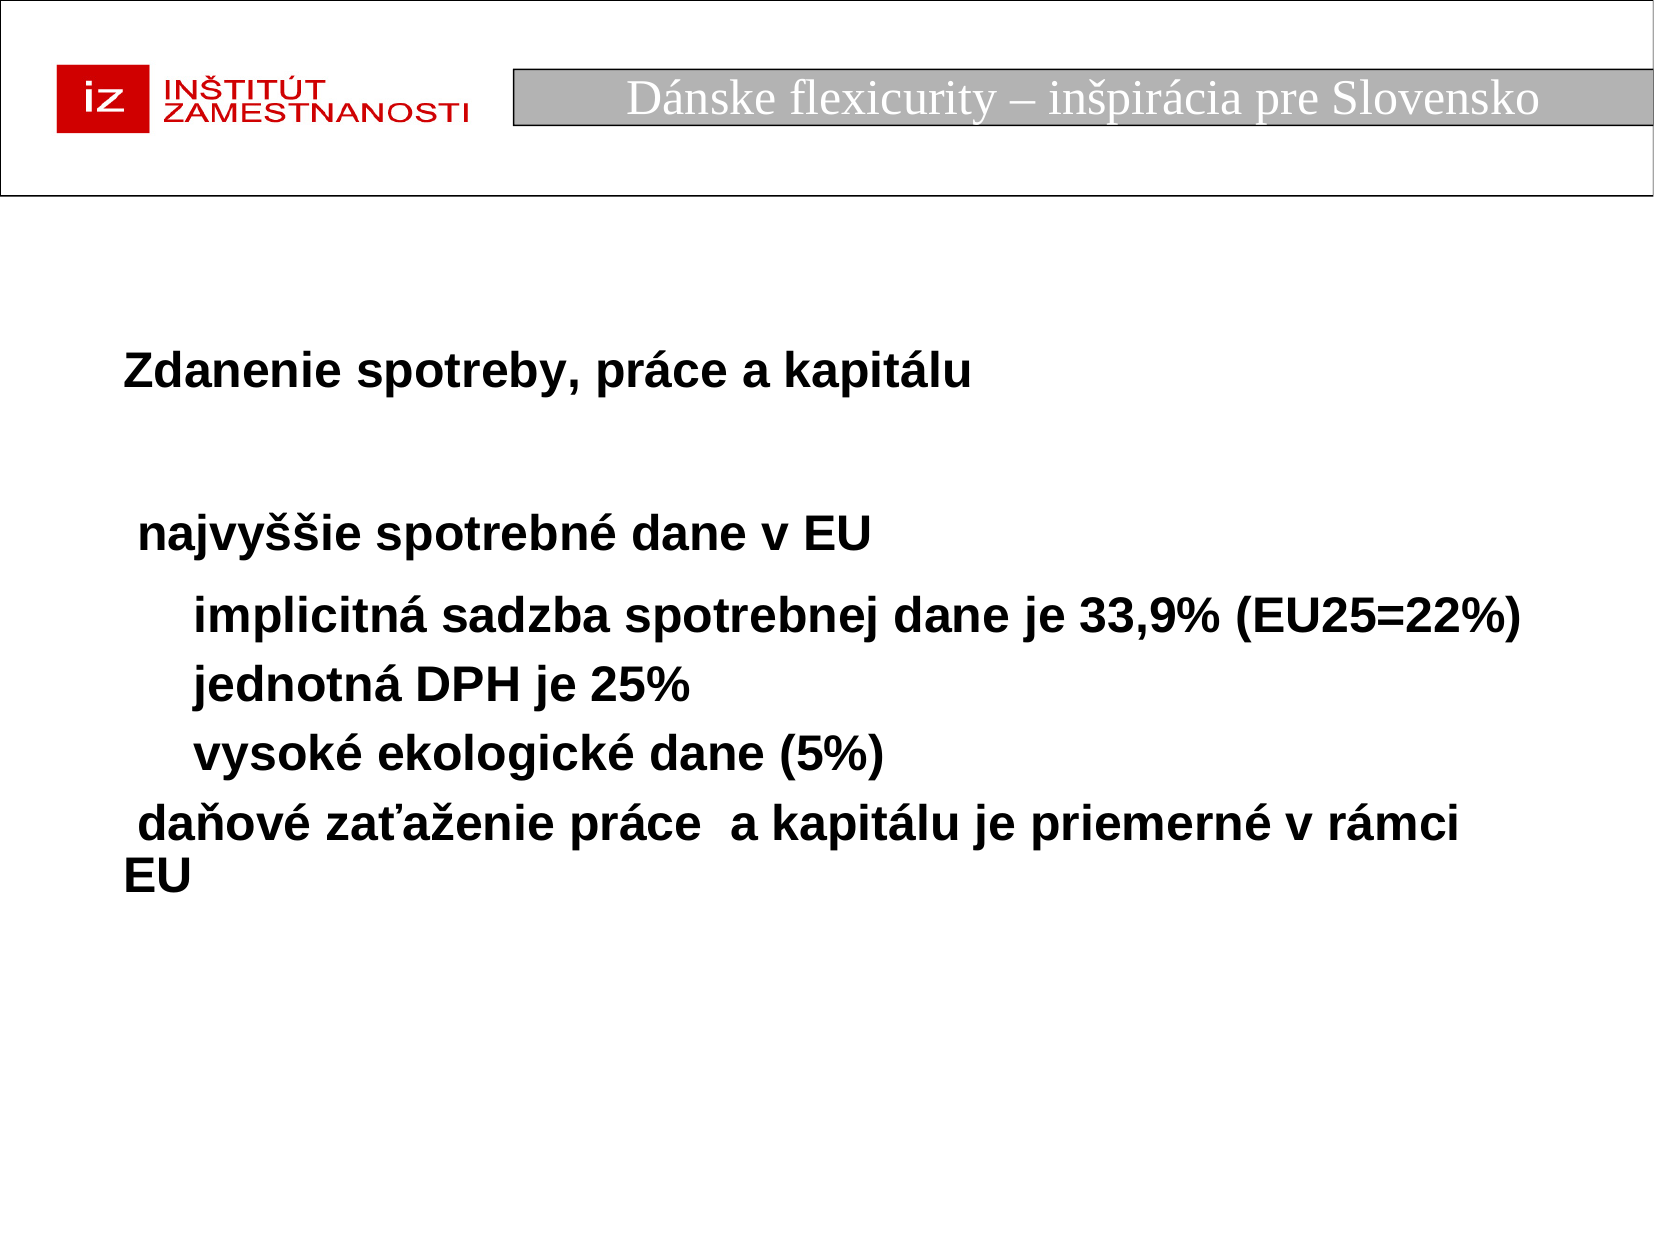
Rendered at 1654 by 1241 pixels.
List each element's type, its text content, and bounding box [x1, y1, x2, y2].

text_box [0, 0, 1654, 196]
text_box Dánske flexicurity – inšpirácia pre Slovensko [513, 69, 1654, 126]
list Zdanenie spotreby, práce a kapitálu najvyššie spotrebné dane v EU implicitná sadzba spotrebnej dane je 33,9% (EU25=22%) jednotná DPH je 25% vysoké ekologické dane (5%) daňové zaťaženie práce a kapitálu je priemerné v rámci EU [123, 346, 1536, 1214]
picture [5, 5, 518, 190]
